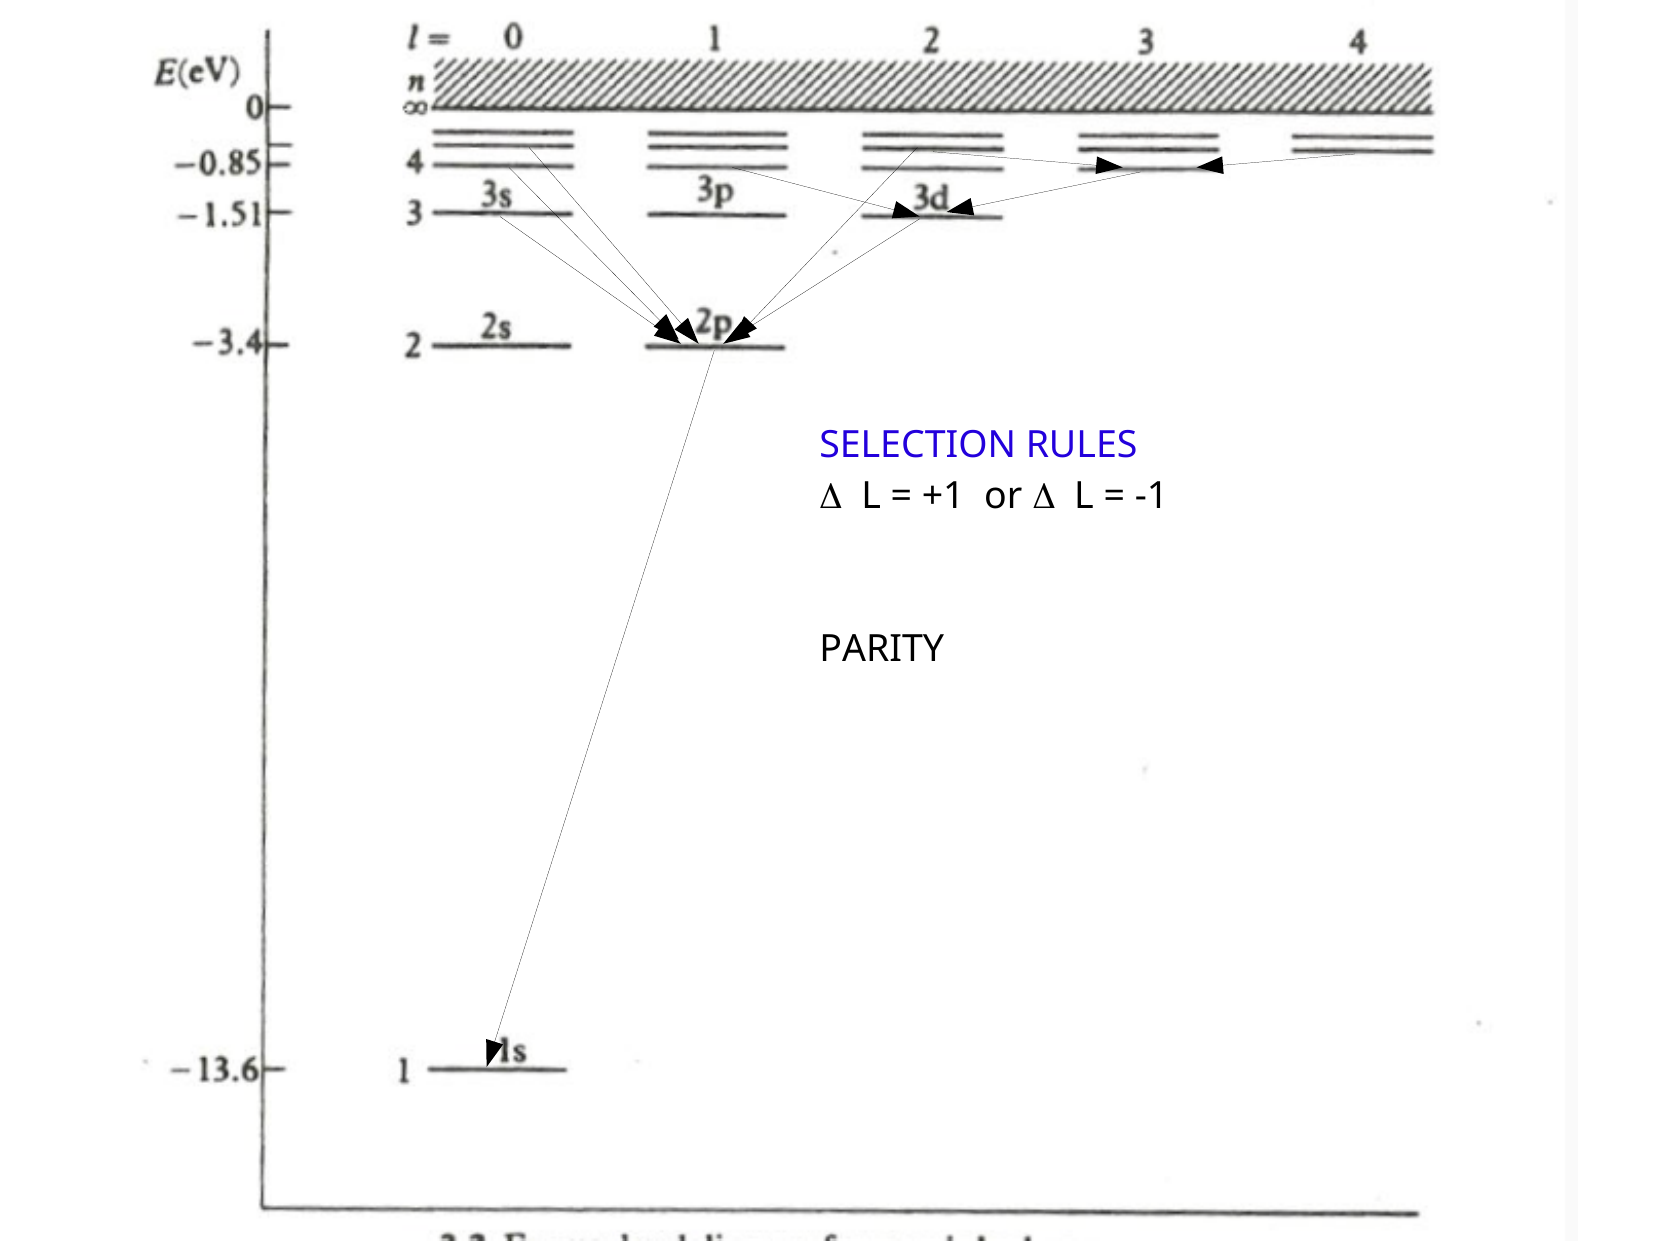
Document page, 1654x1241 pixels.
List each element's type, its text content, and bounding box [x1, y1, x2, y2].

picture [87, 0, 1578, 1241]
text_box SELECTION RULES D L = +1 or D L = -1 PARITY [804, 410, 1538, 797]
